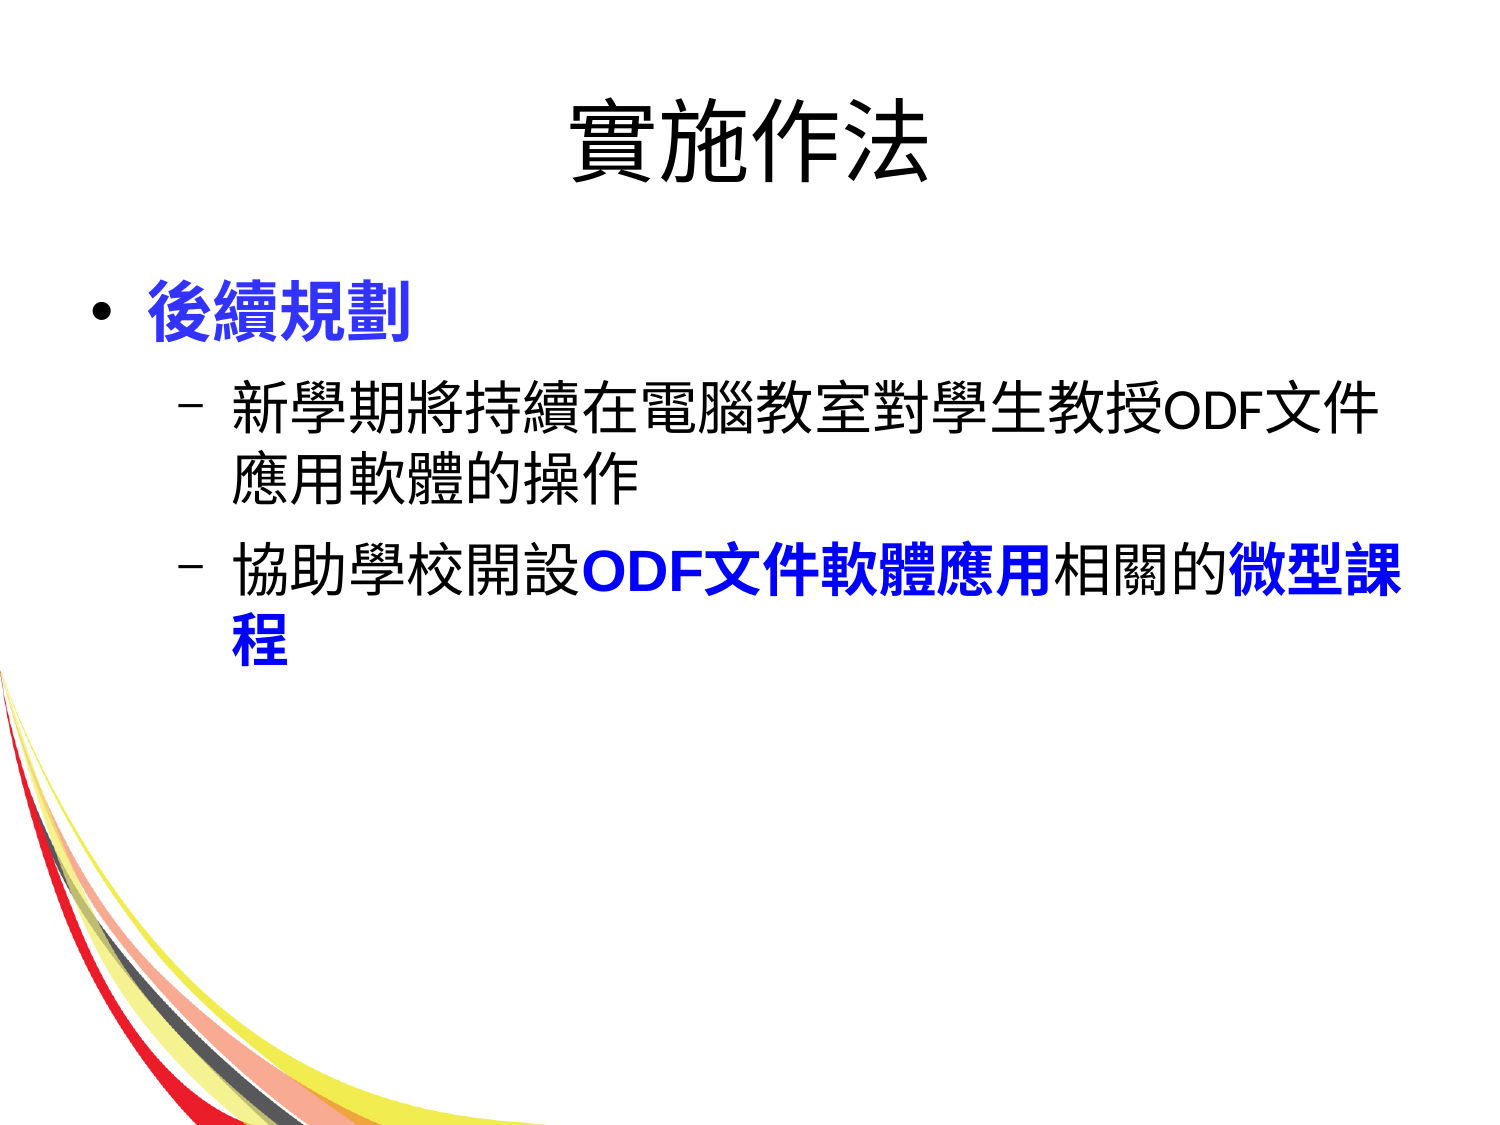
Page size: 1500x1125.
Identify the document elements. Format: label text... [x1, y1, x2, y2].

list 後續規劃 新學期將持續在電腦教室對學生教授ODF文件應用軟體的操作 協助學校開設ODF文件軟體應用相關的微型課程 [75, 262, 1425, 1005]
title 實施作法 [75, 45, 1425, 233]
picture [0, 0, 1500, 1125]
